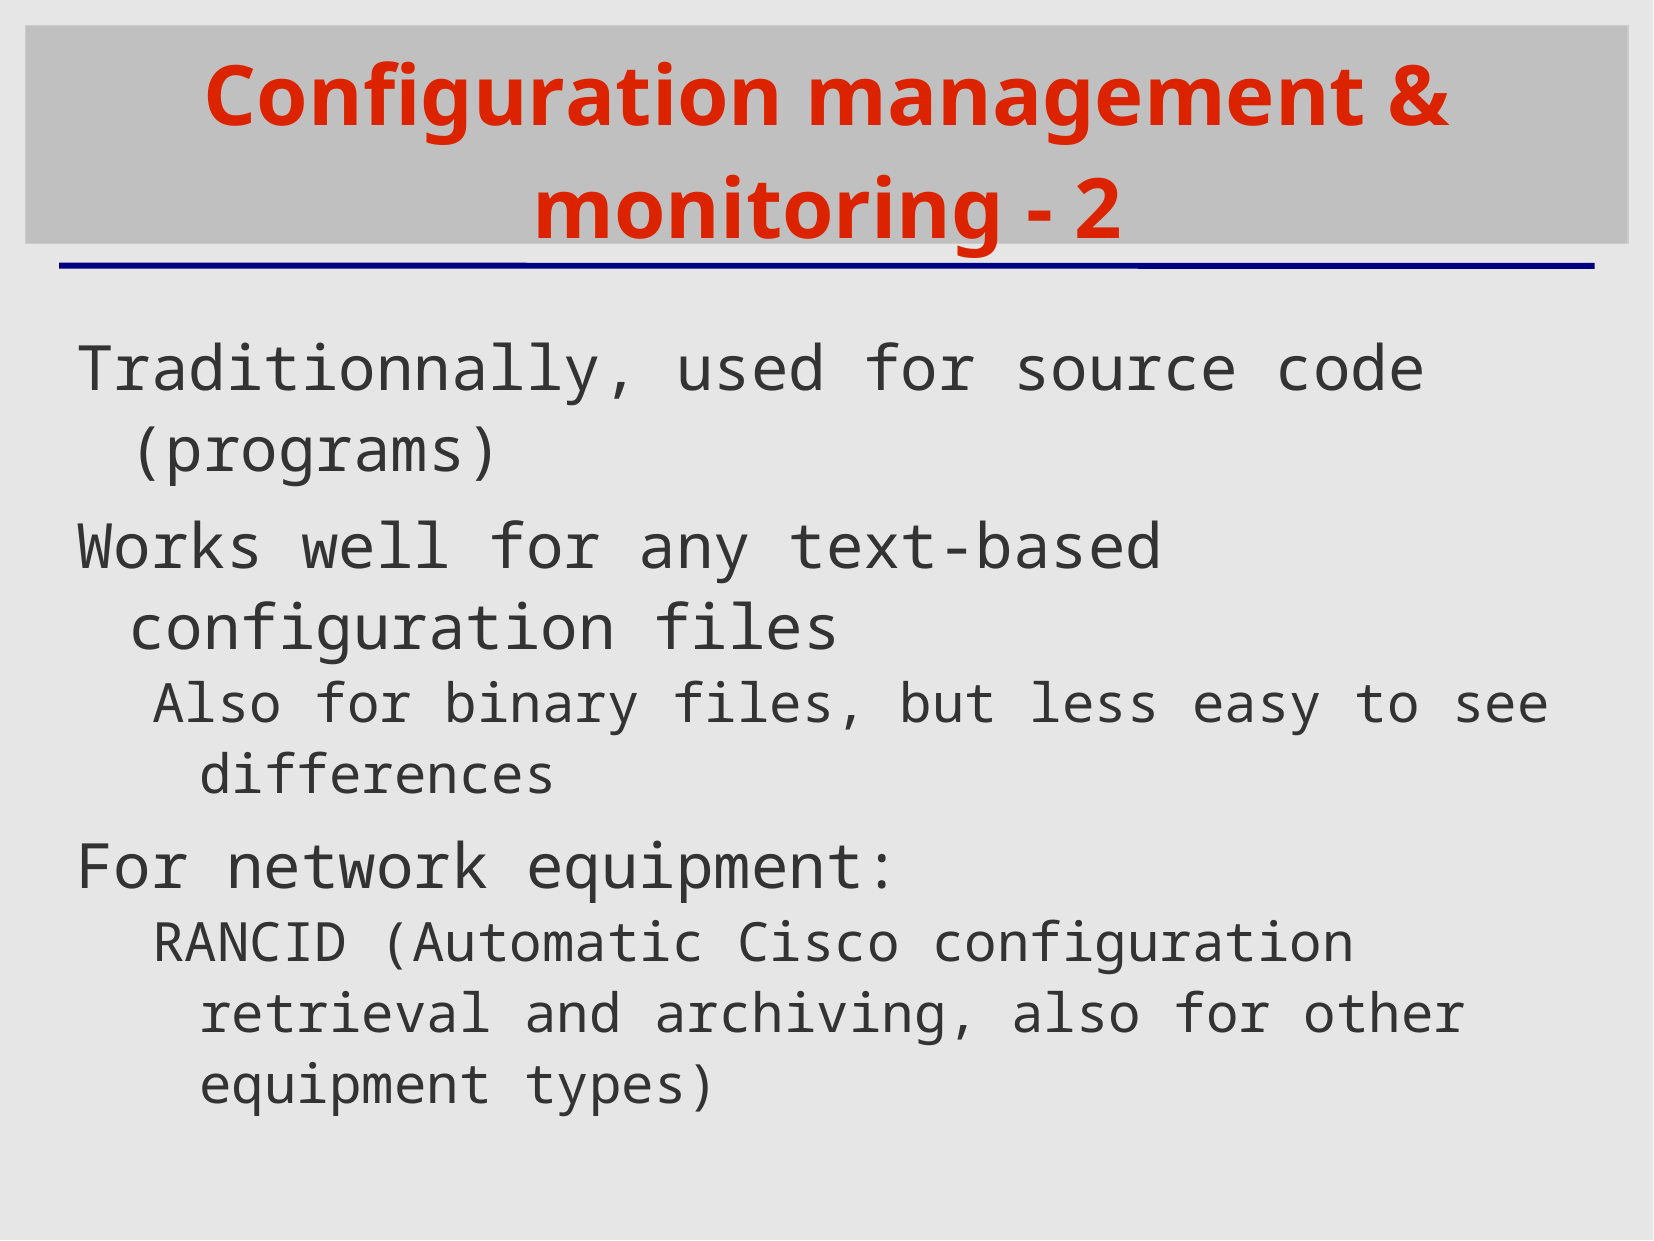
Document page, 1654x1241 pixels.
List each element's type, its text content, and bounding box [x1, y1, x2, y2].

title Configuration management & monitoring - 2 [121, 46, 1534, 254]
list Traditionnally, used for source code (programs)‏ Works well for any text-based configuration files Also for binary files, but less easy to see differences For network equipment: RANCID (Automatic Cisco configuration retrieval and archiving, also for other equipment types)‏ [59, 324, 1595, 1135]
